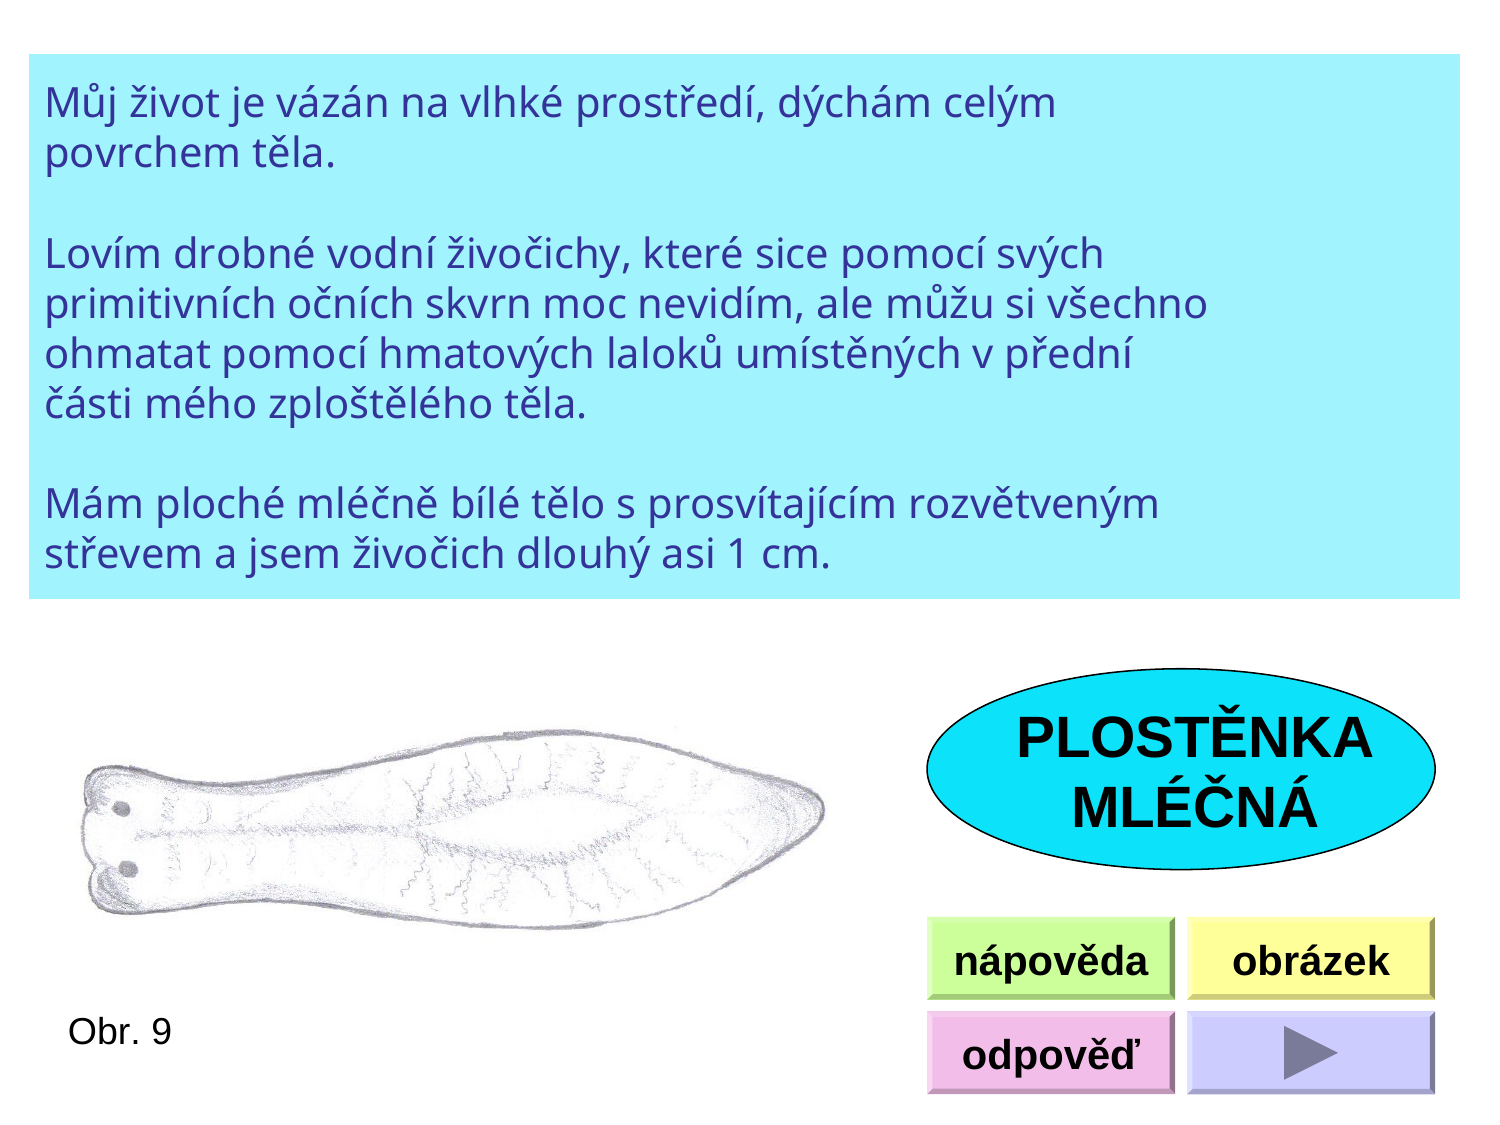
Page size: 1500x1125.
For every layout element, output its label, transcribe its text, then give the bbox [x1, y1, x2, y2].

chart [53, 704, 857, 986]
text_box nápověda [933, 923, 1169, 994]
text_box odpověď [933, 1017, 1169, 1088]
text_box Můj život je vázán na vlhké prostředí, dýchám celým povrchem těla. Lovím drobné vodní živočichy, které sice pomocí svých primitivních očních skvrn moc nevidím, ale můžu si všechno ohmatat pomocí hmatových laloků umístěných v přední části mého zploštělého těla. Mám ploché mléčně bílé tělo s prosvítajícím rozvětveným střevem a jsem živočich dlouhý asi 1 cm. [29, 54, 1459, 599]
text_box [1188, 1011, 1436, 1095]
text_box obrázek [1193, 923, 1429, 994]
text_box PLOSTĚNKA MLÉČNÁ [927, 668, 1436, 870]
text_box Obr. 9 [53, 999, 231, 1060]
